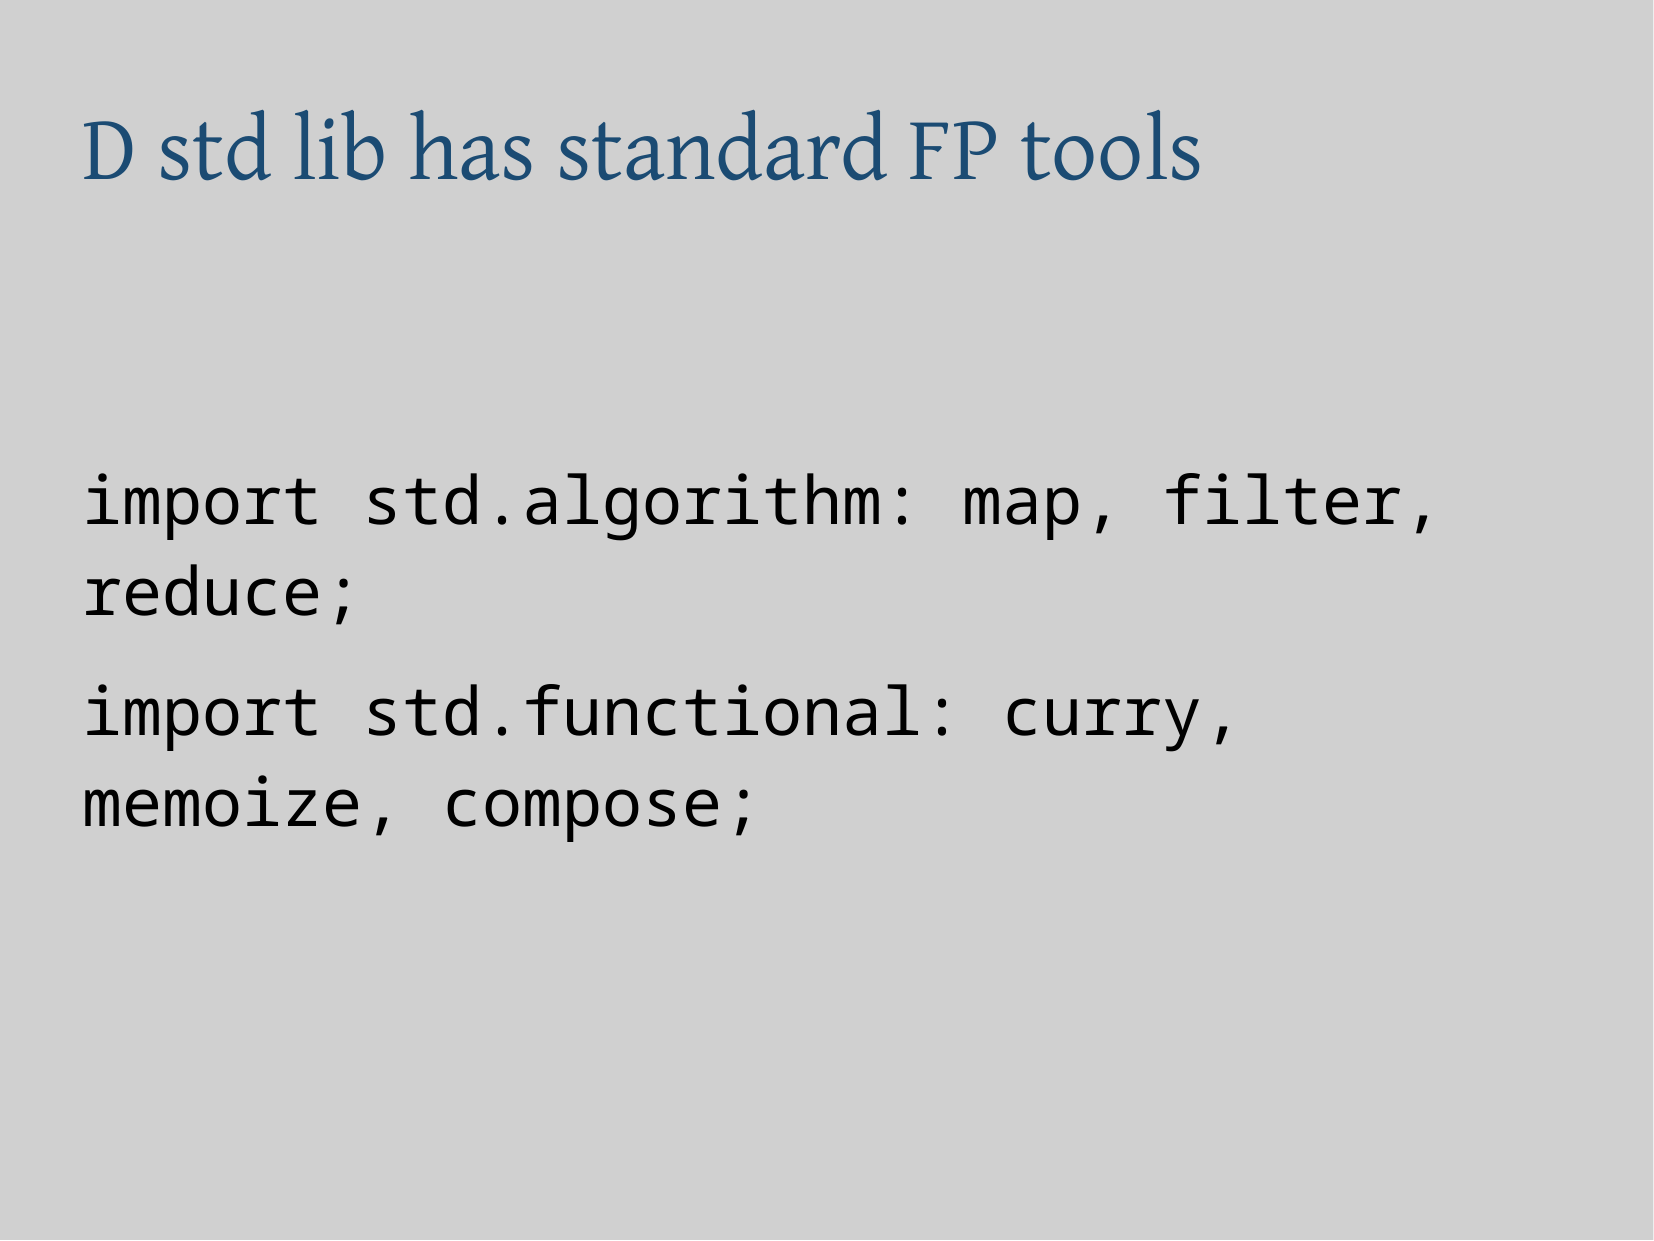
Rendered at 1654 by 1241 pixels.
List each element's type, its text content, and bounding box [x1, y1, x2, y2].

list import std.algorithm: map, filter, reduce; import std.functional: curry, memoize, compose; [82, 290, 1571, 1010]
title D std lib has standard FP tools [82, 49, 1571, 257]
